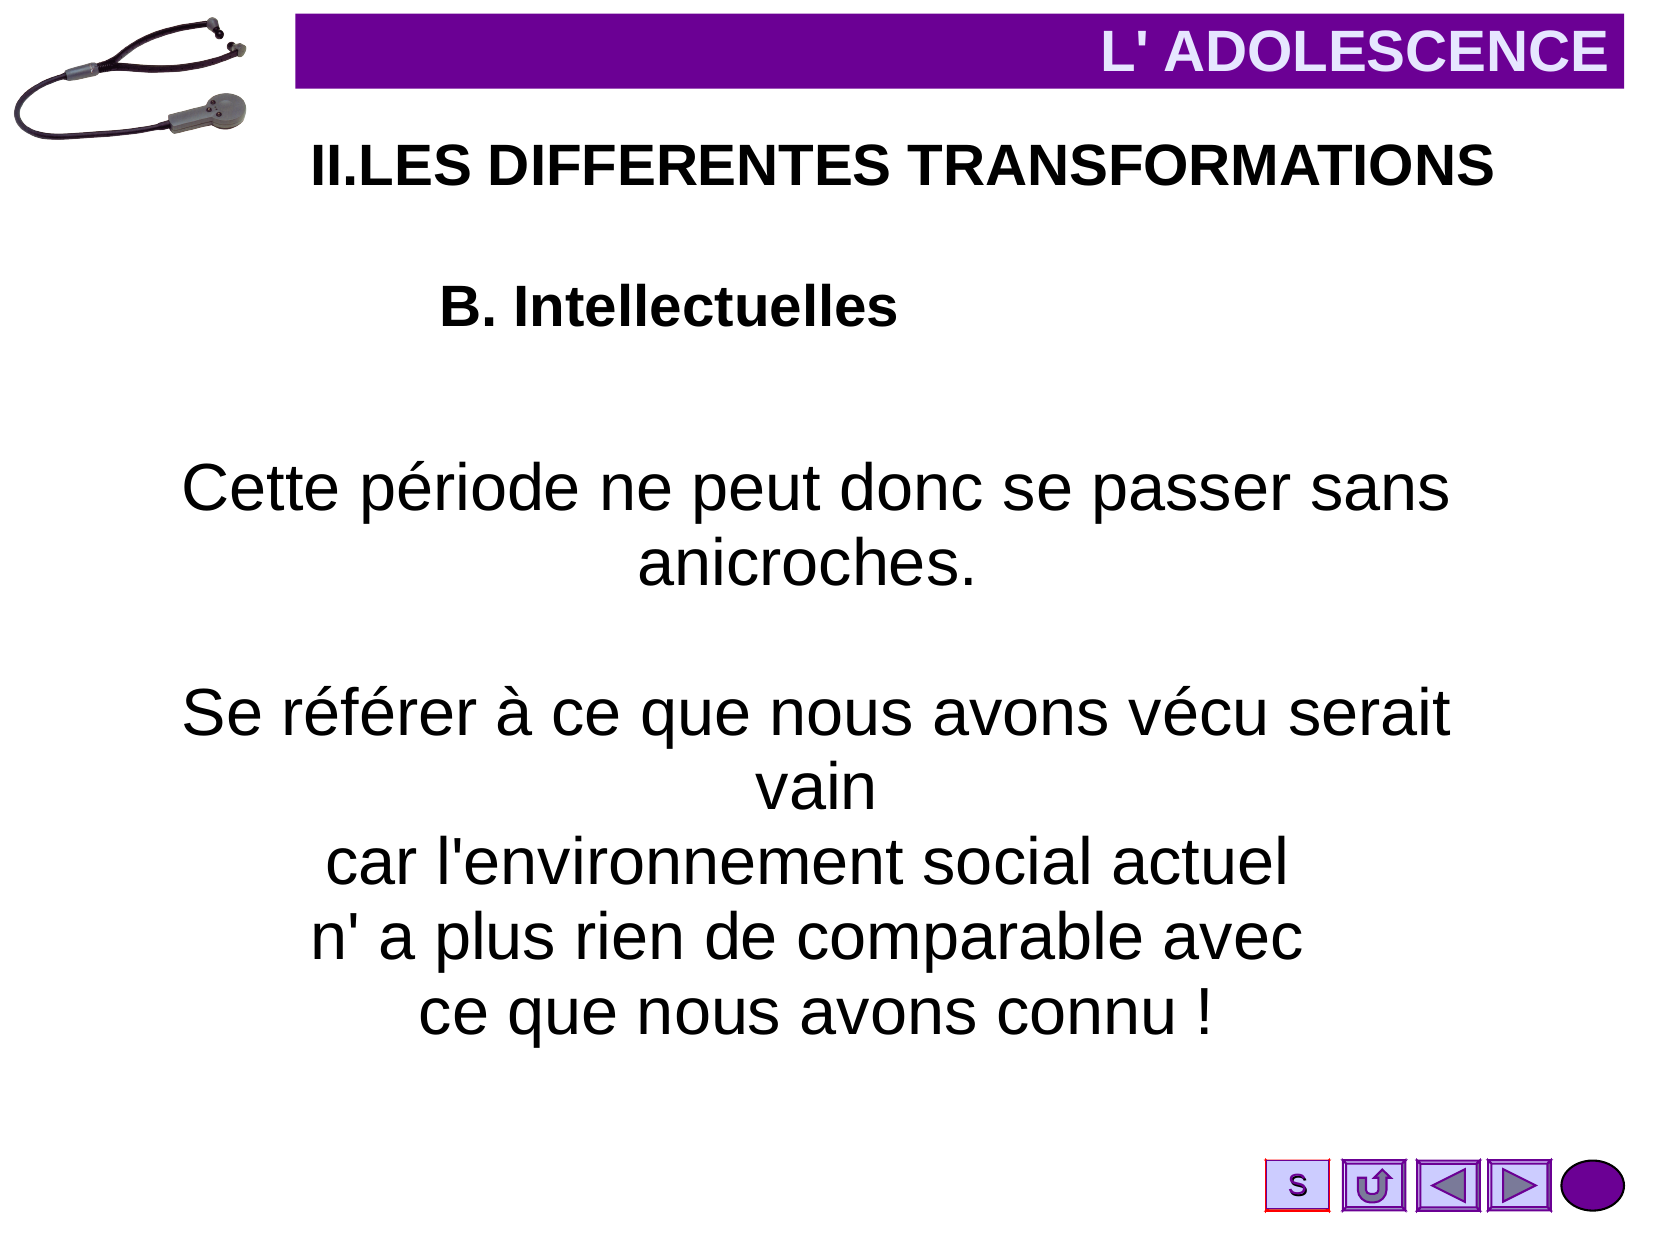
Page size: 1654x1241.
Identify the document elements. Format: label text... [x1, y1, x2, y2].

text_box L' ADOLESCENCE [295, 13, 1625, 89]
text_box II.LES DIFFERENTES TRANSFORMATIONS [295, 125, 1510, 207]
text_box [1561, 1160, 1625, 1211]
text_box B. Intellectuelles [424, 265, 916, 346]
picture [8, 8, 260, 153]
text_box Cette période ne peut donc se passer sans anicroches. Se référer à ce que nous avons vécu serait vain car l'environnement social actuel n' a plus rien de comparable avec ce que nous avons connu ! [98, 442, 1536, 1056]
